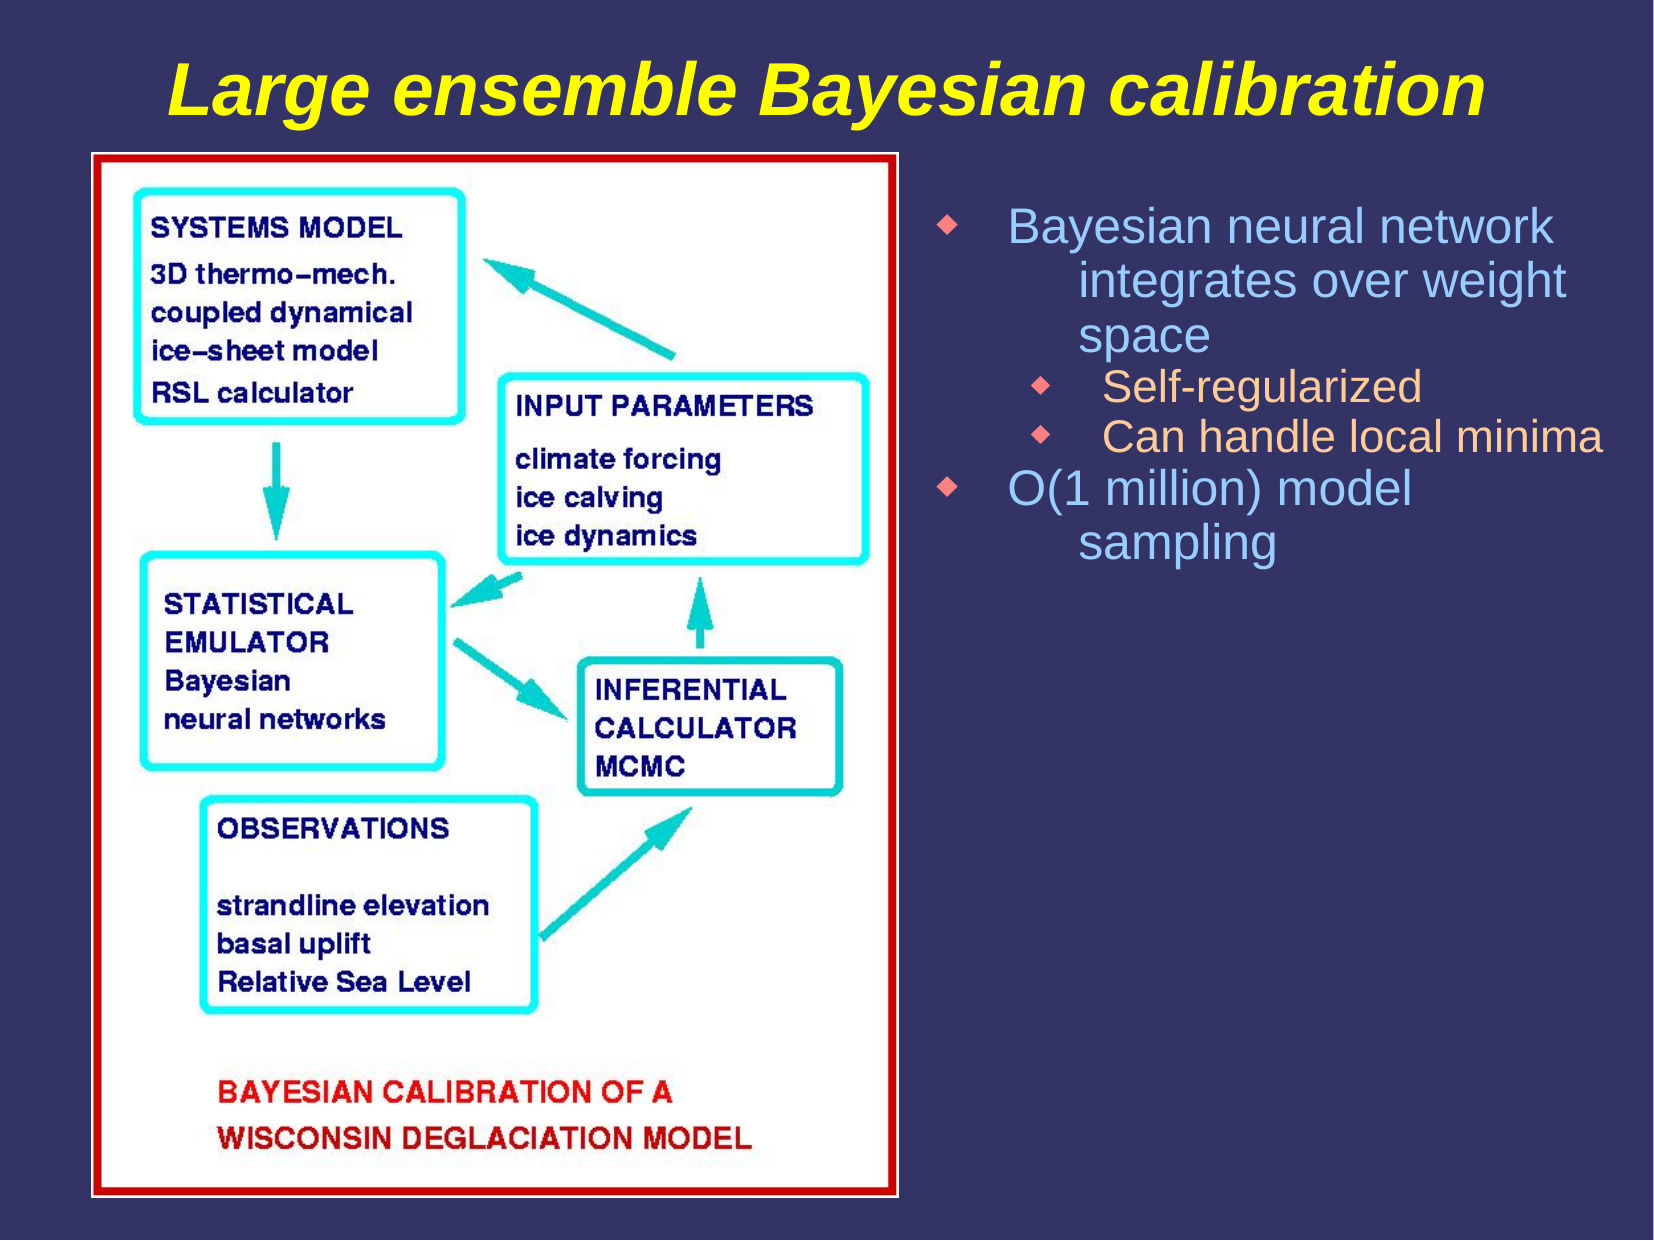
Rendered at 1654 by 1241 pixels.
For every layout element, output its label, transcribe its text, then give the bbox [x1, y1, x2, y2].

picture [91, 152, 899, 1198]
list Bayesian neural network integrates over weight space Self-regularized Can handle local minima O(1 million) model sampling [913, 200, 1612, 1159]
title Large ensemble Bayesian calibration [121, 21, 1534, 161]
